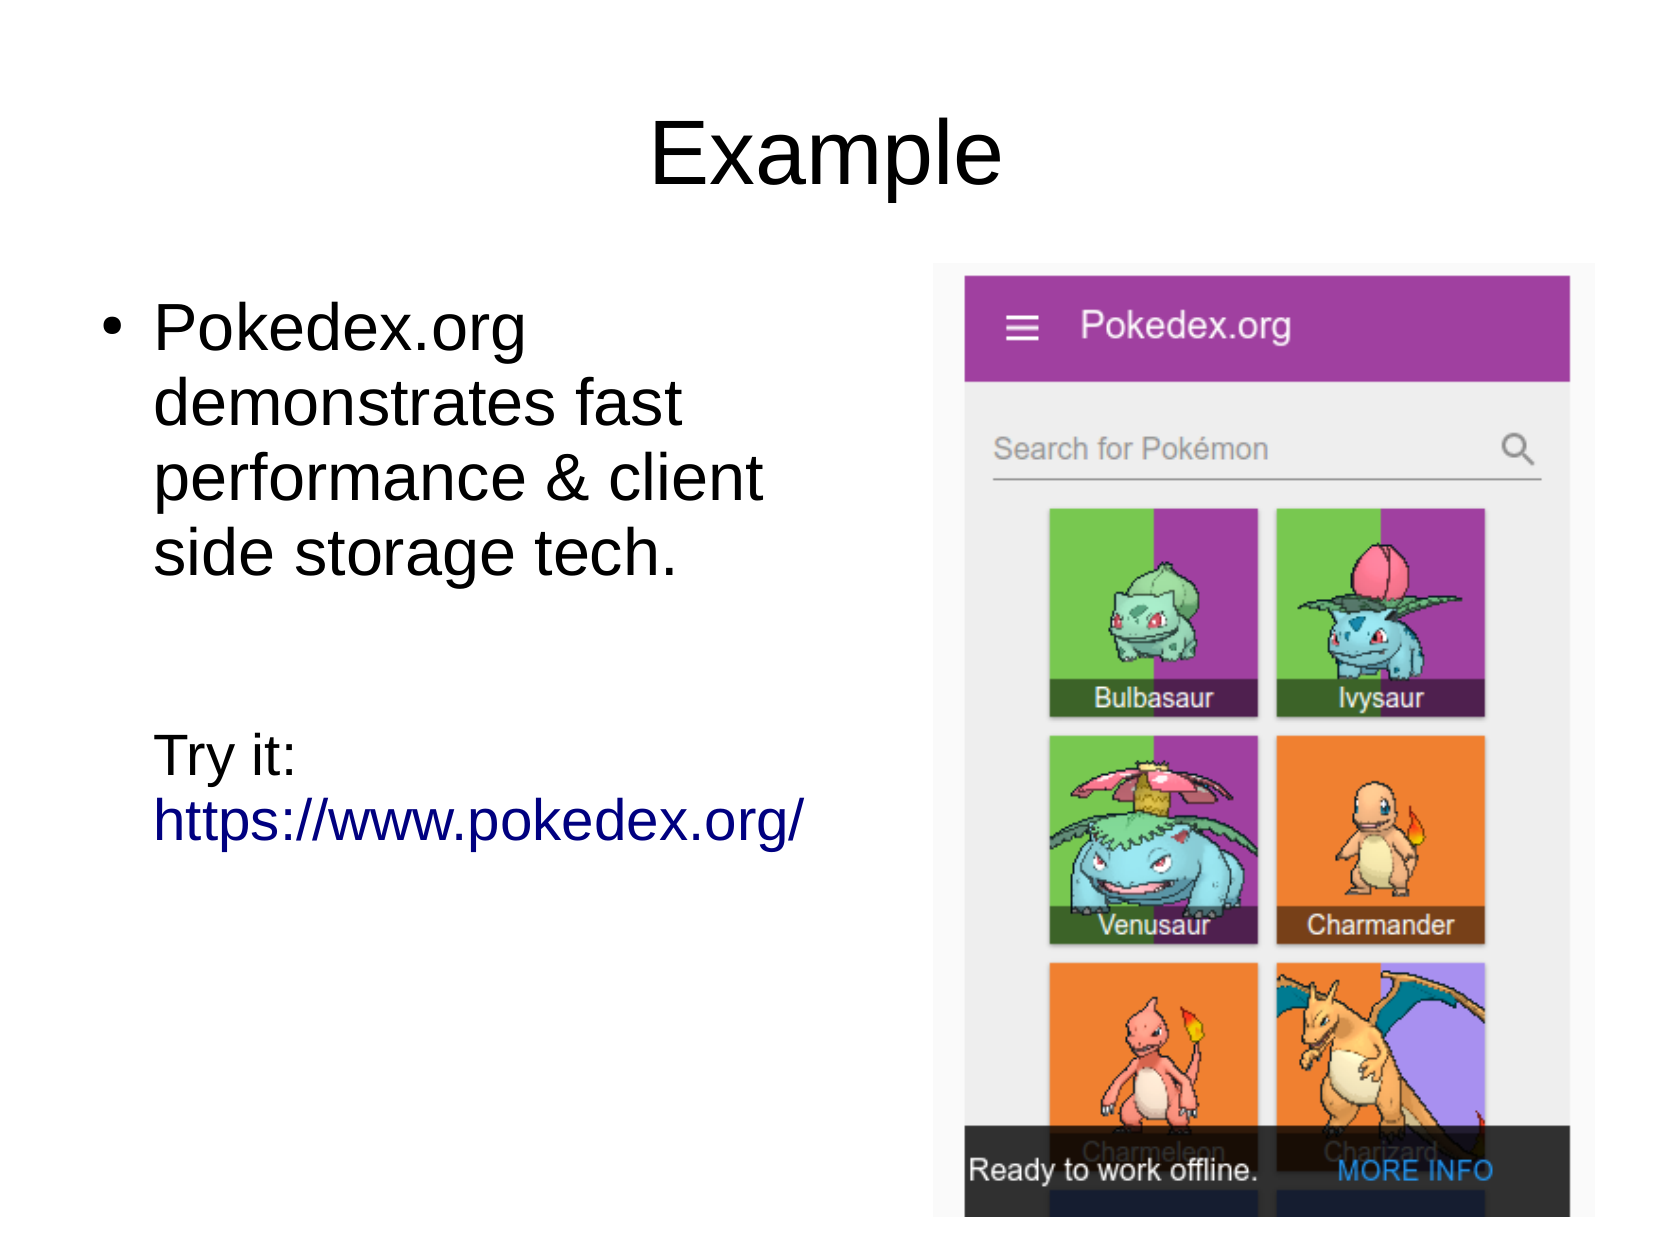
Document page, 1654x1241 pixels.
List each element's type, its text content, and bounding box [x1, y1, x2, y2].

picture [933, 263, 1595, 1217]
list Pokedex.org demonstrates fast performance & client side storage tech. Try it: https://www.pokedex.org/ [82, 290, 827, 1010]
title Example [82, 49, 1571, 257]
